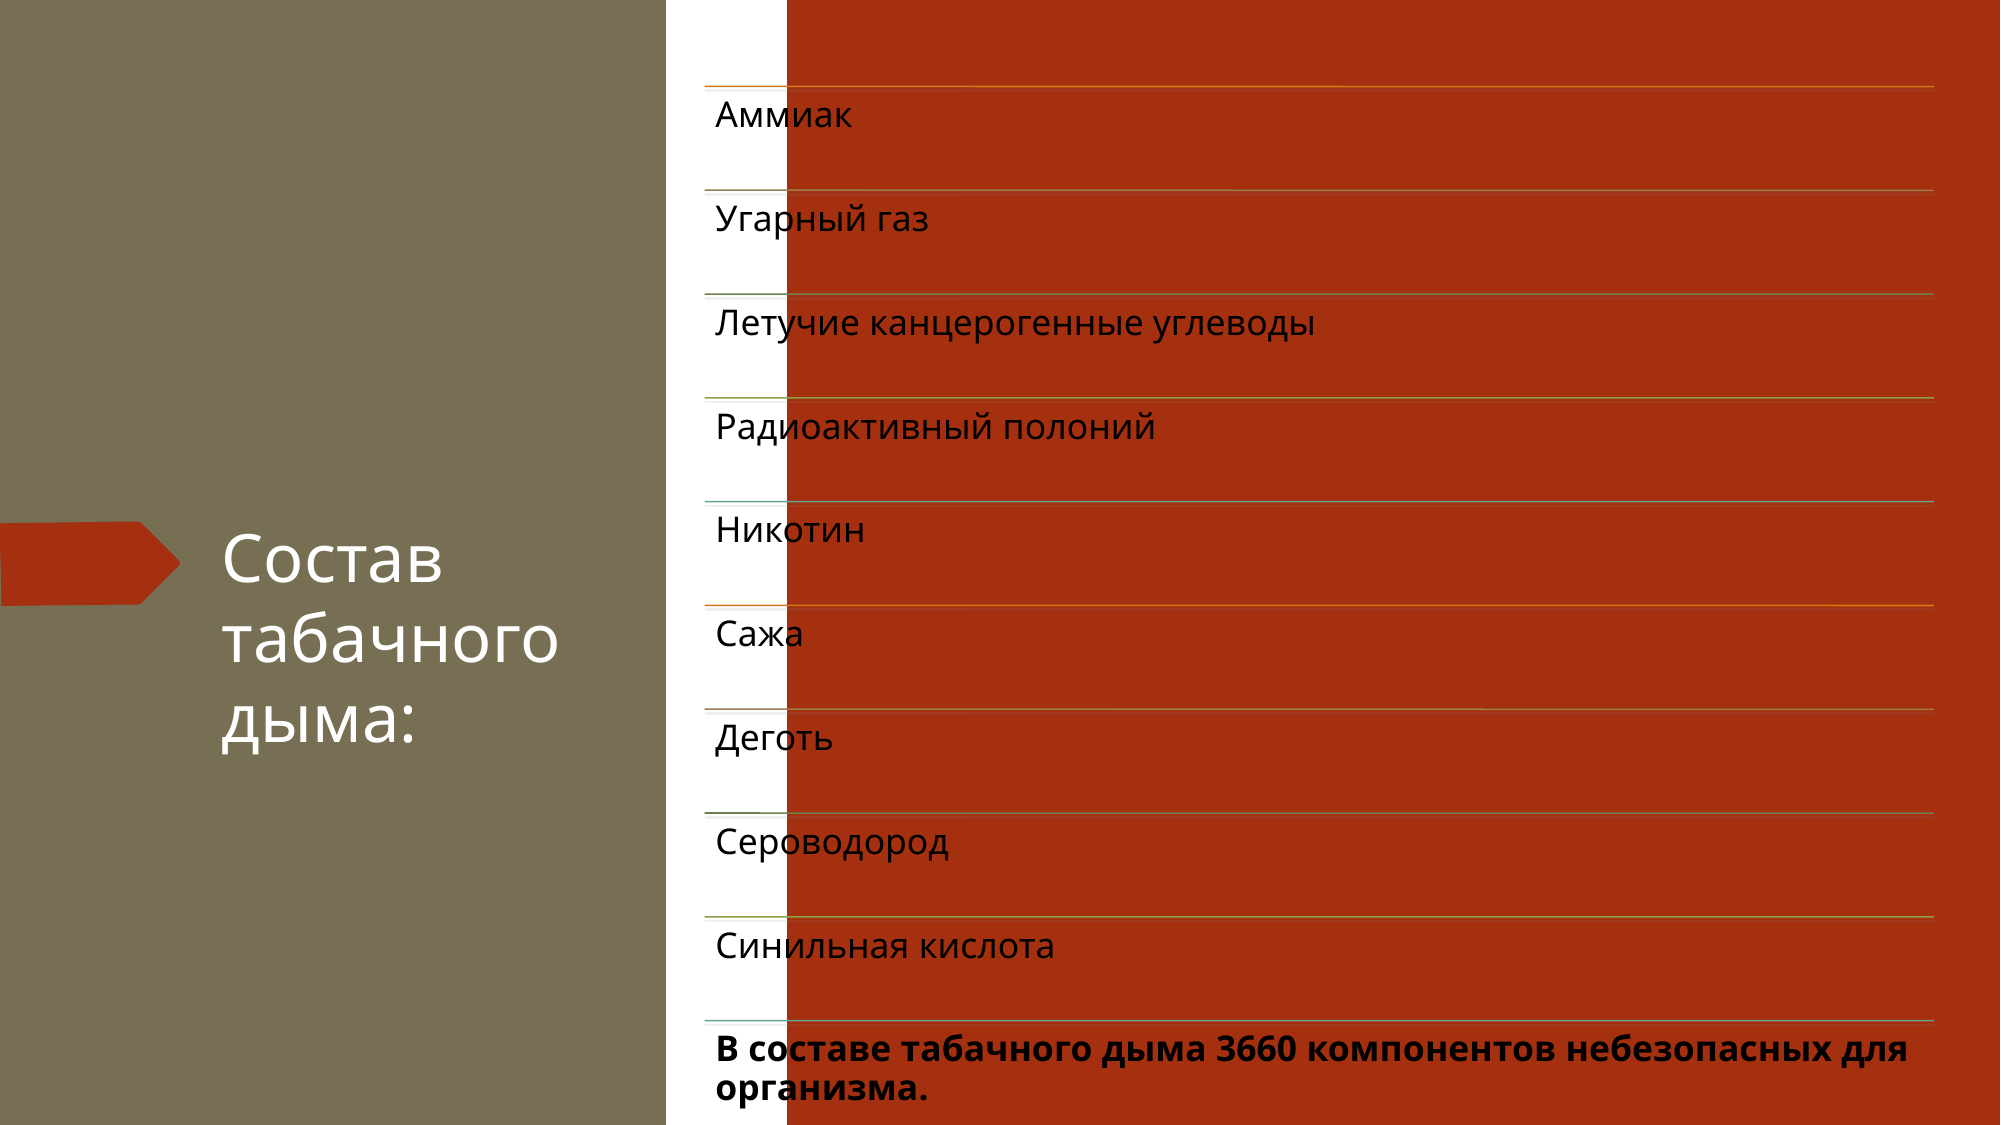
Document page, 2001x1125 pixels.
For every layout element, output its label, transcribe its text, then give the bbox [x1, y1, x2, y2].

text_box [787, 0, 2000, 1125]
text_box Деготь [704, 709, 1934, 812]
text_box Синильная кислота [704, 916, 1934, 1019]
title Состав табачного дыма: [206, 508, 610, 1006]
text_box Сероводород [704, 813, 1934, 916]
text_box [0, 0, 666, 1125]
text_box Угарный газ [704, 190, 1934, 293]
text_box Сажа [704, 605, 1934, 708]
text_box Аммиак [704, 86, 1934, 189]
text_box Радиоактивный полоний [704, 397, 1934, 500]
text_box Летучие канцерогенные углеводы [704, 294, 1934, 397]
text_box Никотин [704, 501, 1934, 604]
text_box В составе табачного дыма 3660 компонентов небезопасных для организма. [704, 1020, 1934, 1125]
